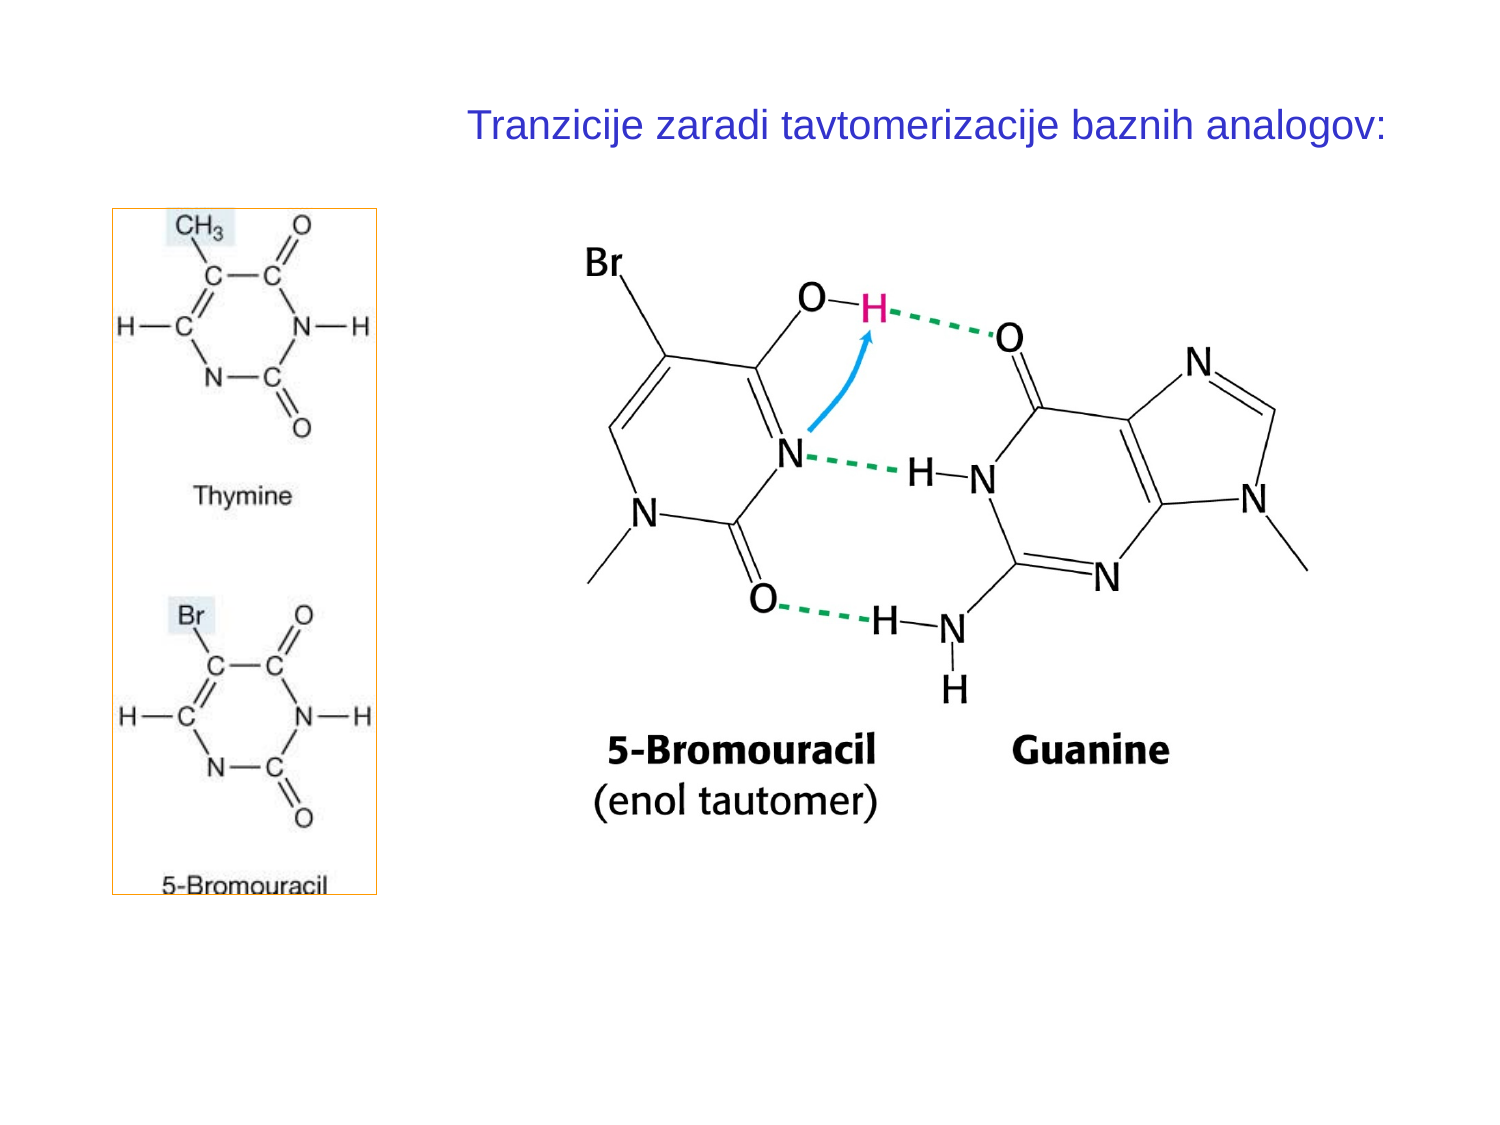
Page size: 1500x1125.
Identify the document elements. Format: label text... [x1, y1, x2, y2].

text_box Tranzicije zaradi tavtomerizacije baznih analogov: [419, 90, 1436, 155]
picture [112, 207, 377, 894]
picture [560, 219, 1336, 836]
